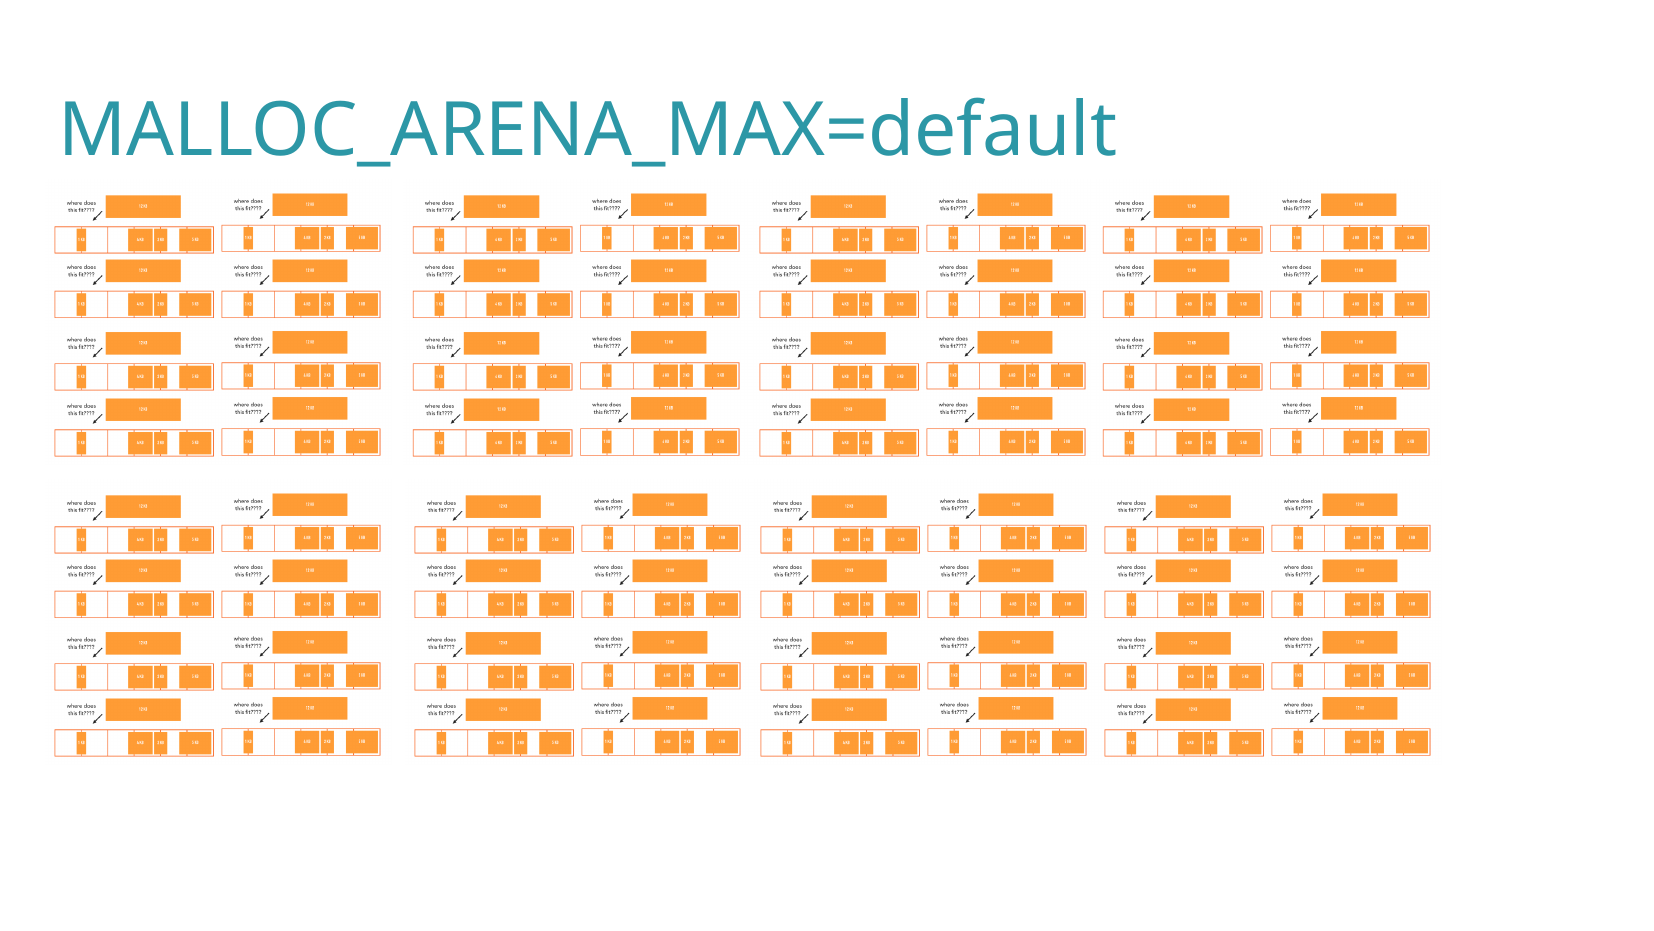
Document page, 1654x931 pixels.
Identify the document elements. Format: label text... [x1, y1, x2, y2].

picture [405, 479, 1442, 766]
picture [45, 479, 392, 766]
picture [45, 179, 392, 466]
picture [403, 179, 1441, 466]
title MALLOC_ARENA_MAX=default [59, 59, 1595, 178]
